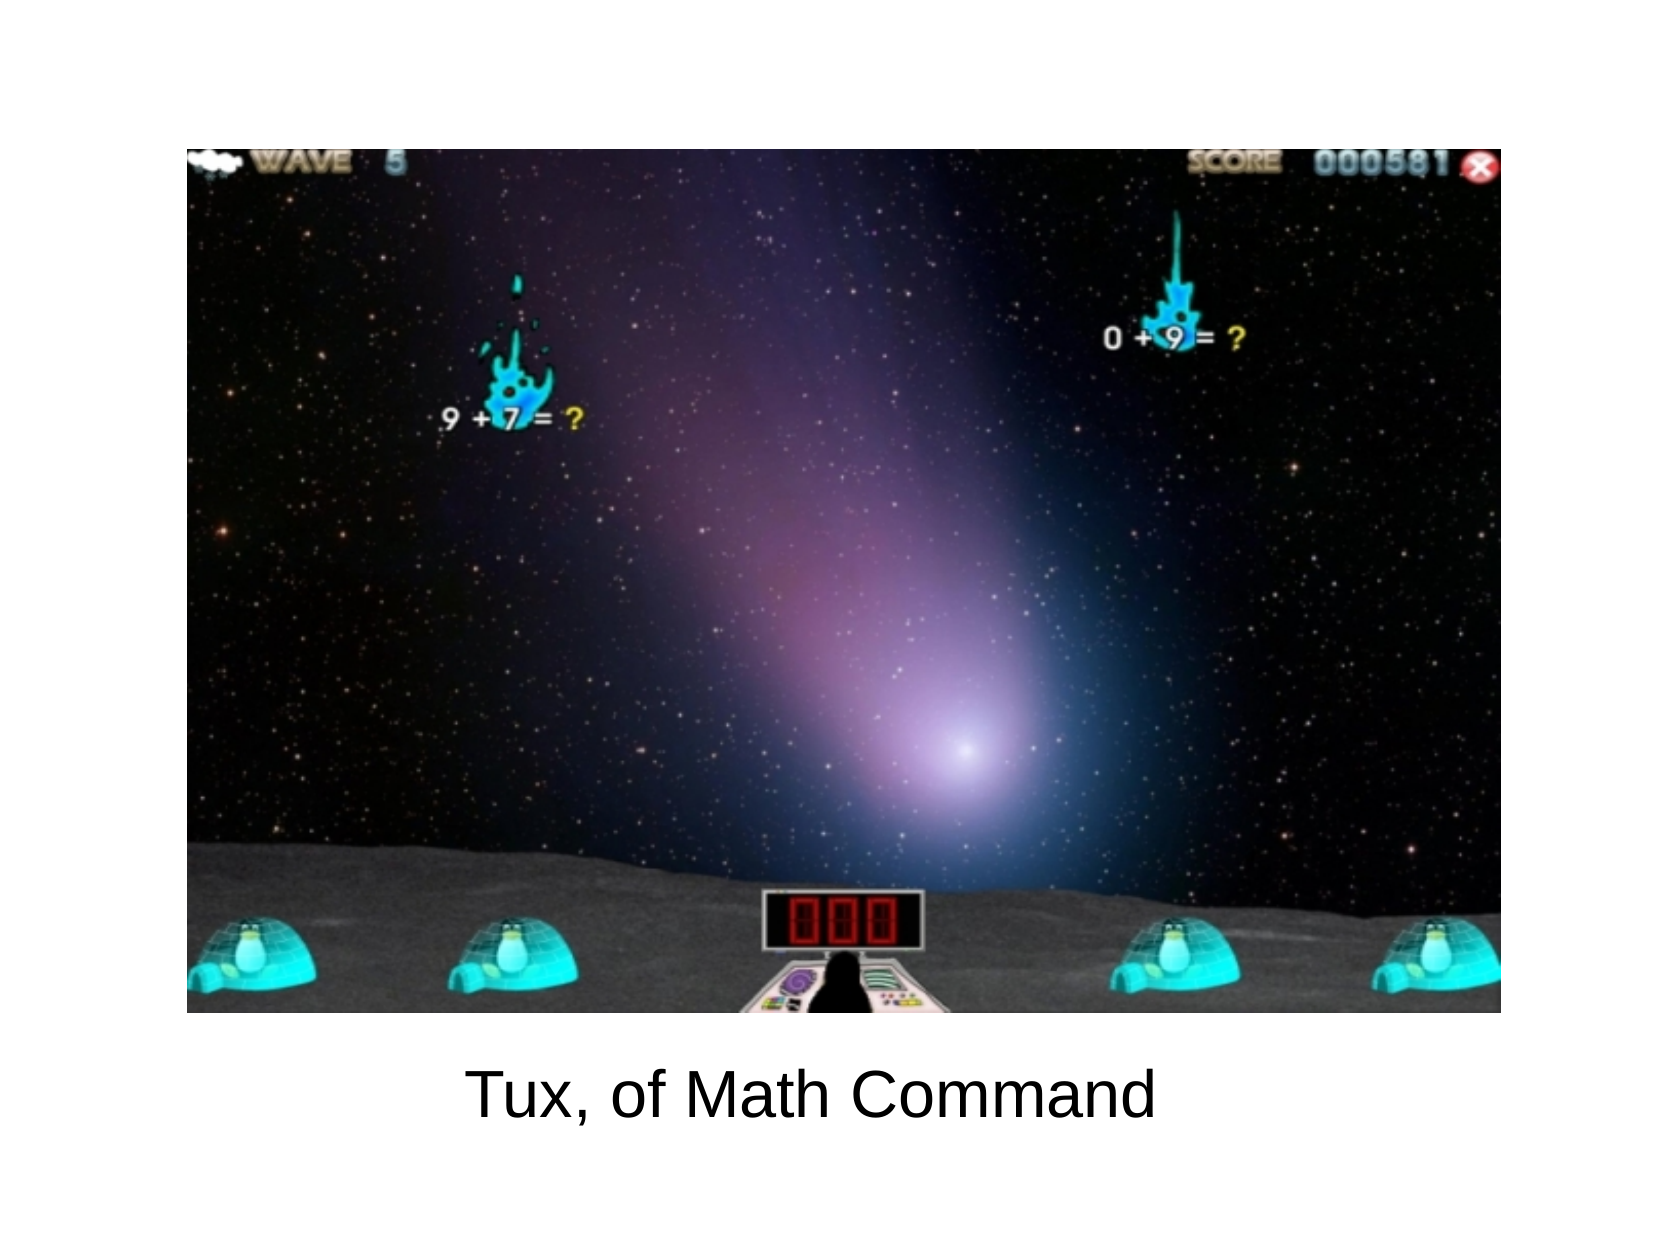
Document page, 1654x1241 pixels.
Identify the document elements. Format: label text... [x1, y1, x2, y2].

text_box Tux, of Math Command [450, 1050, 1201, 1163]
picture [187, 149, 1501, 1013]
